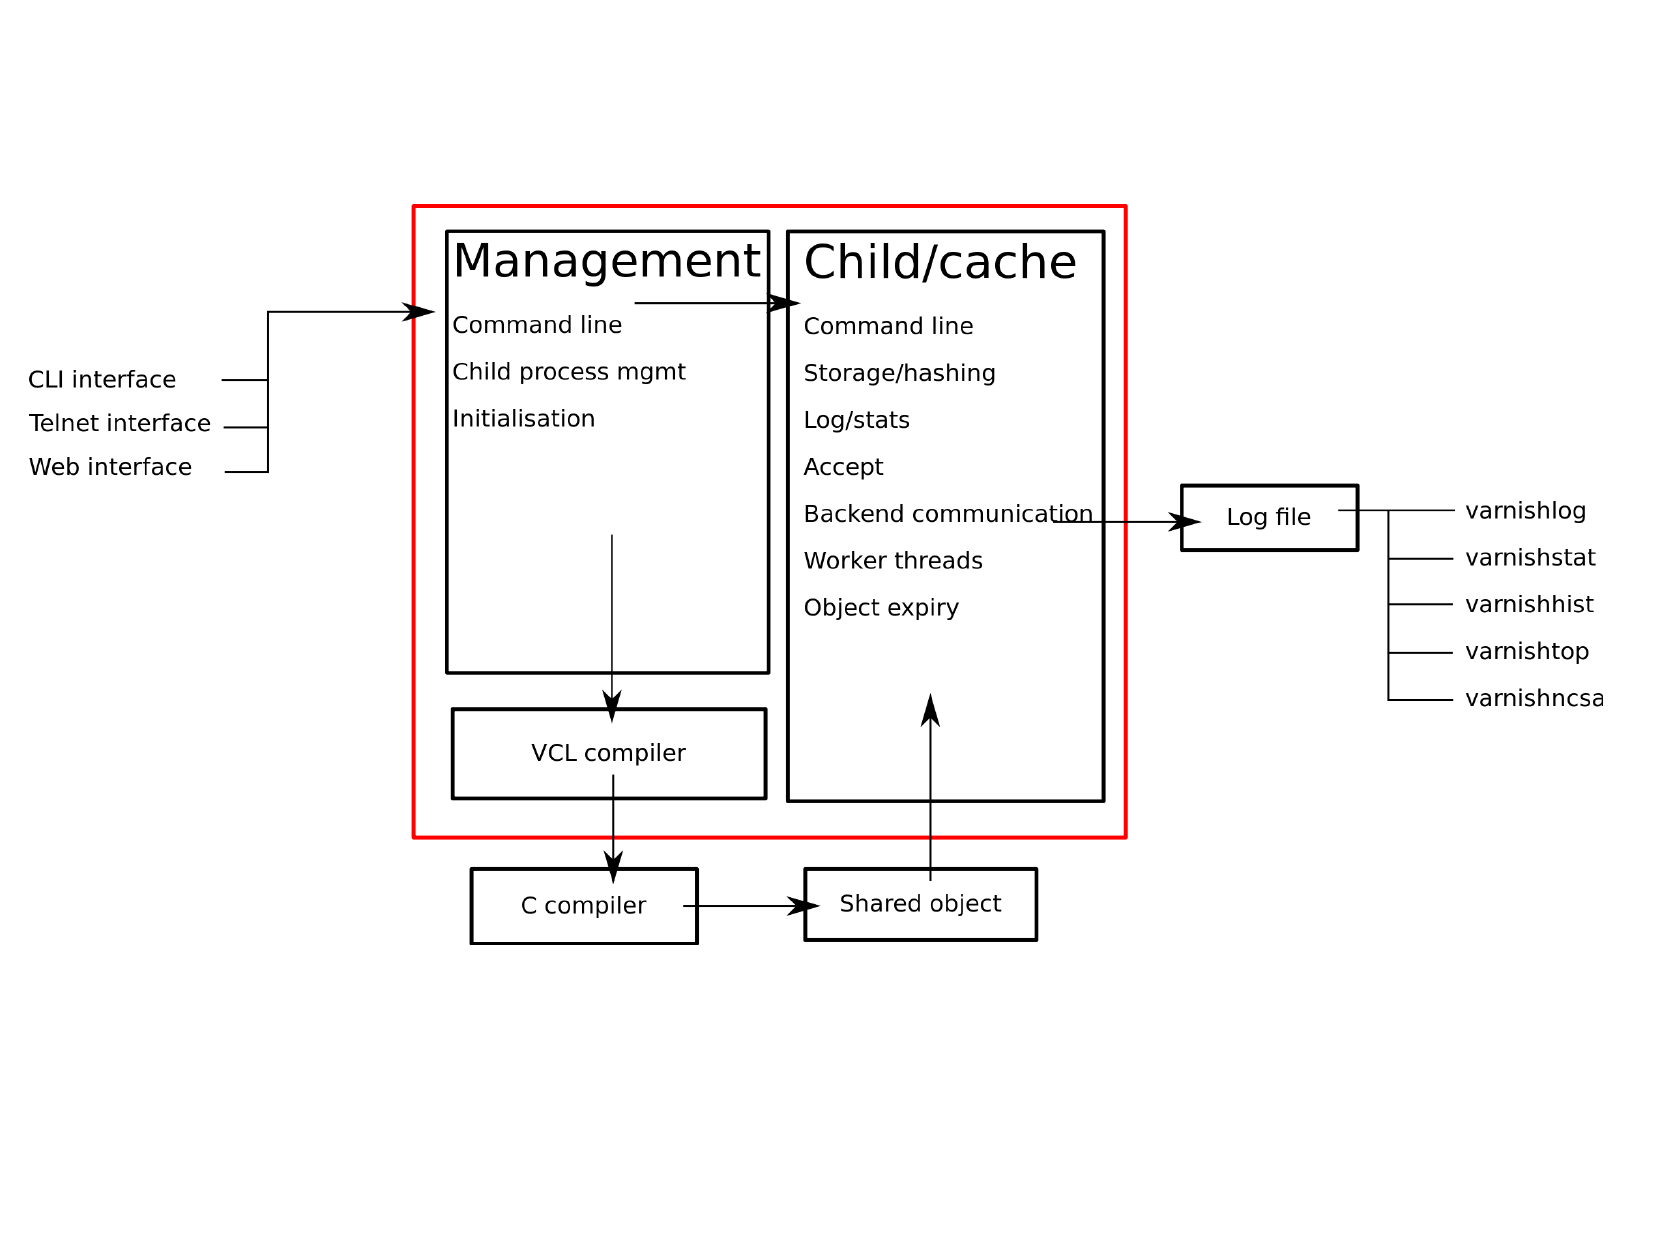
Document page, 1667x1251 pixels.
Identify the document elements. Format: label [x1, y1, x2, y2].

picture [29, 204, 1603, 945]
